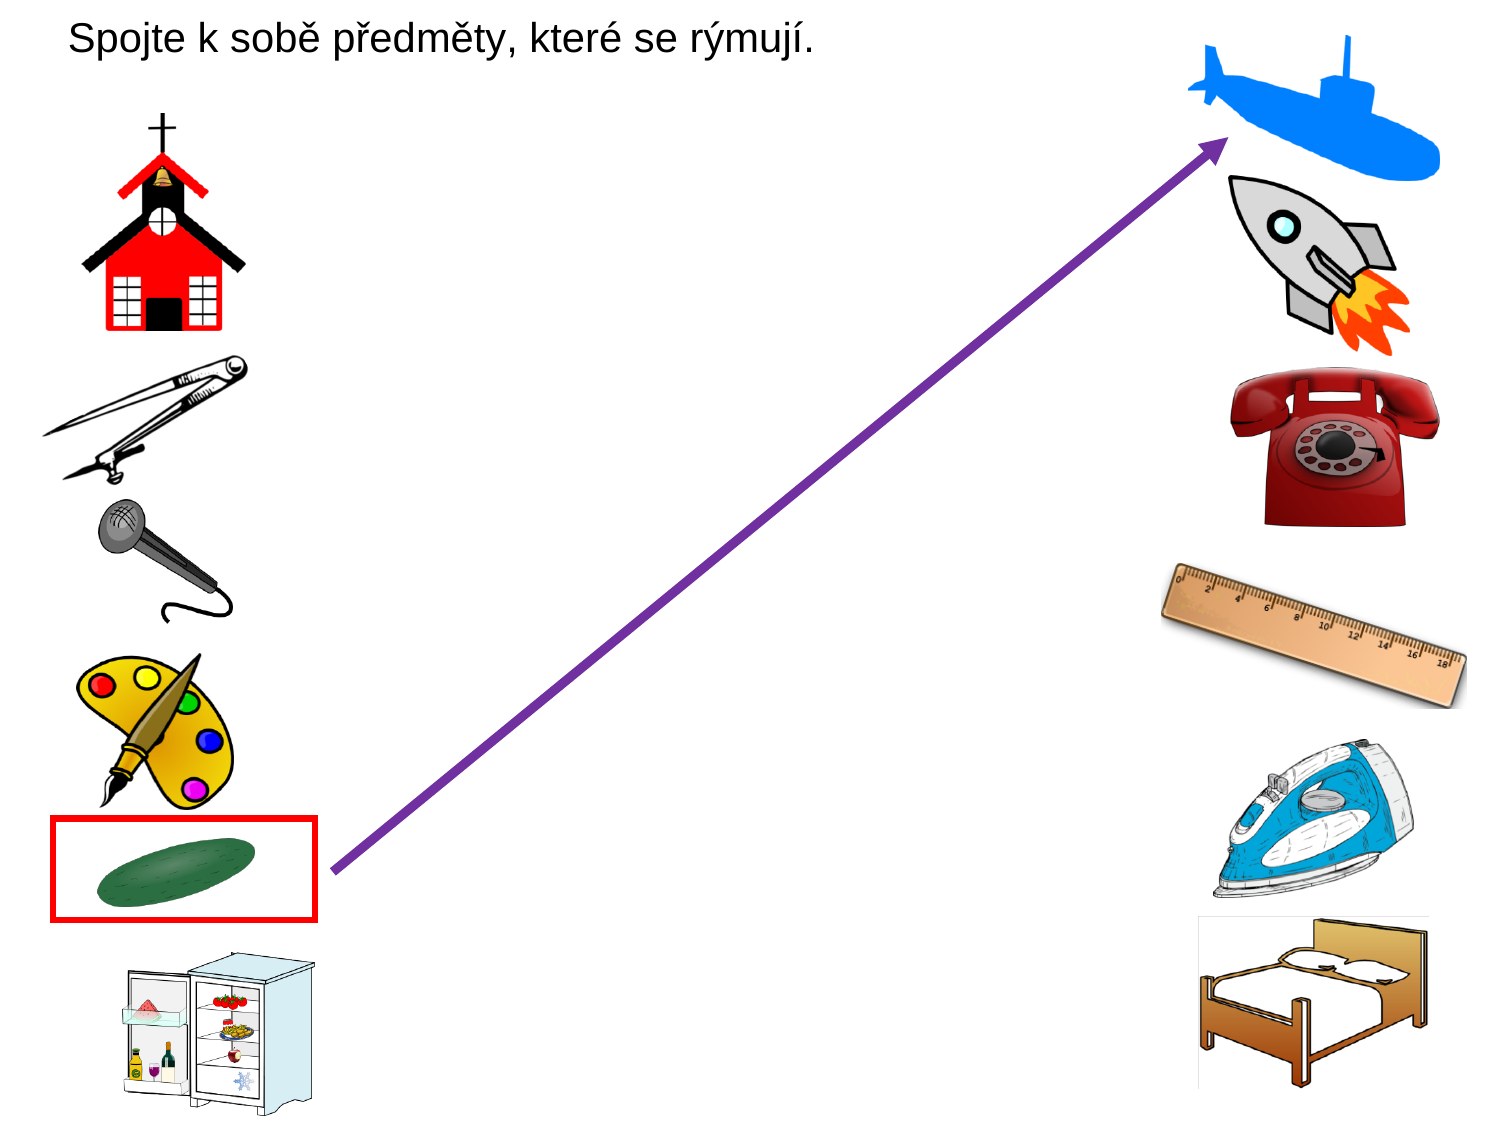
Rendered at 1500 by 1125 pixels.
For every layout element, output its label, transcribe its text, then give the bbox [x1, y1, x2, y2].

picture [1198, 916, 1429, 1089]
picture [97, 838, 255, 907]
picture [1188, 35, 1440, 356]
picture [0, 113, 246, 331]
text_box Spojte k sobě předměty, které se rýmují. [53, 2, 831, 69]
picture [1161, 563, 1467, 709]
picture [76, 653, 234, 810]
picture [122, 952, 315, 1116]
picture [98, 499, 233, 624]
picture [1227, 367, 1440, 527]
picture [1213, 739, 1414, 898]
picture [40, 340, 269, 505]
